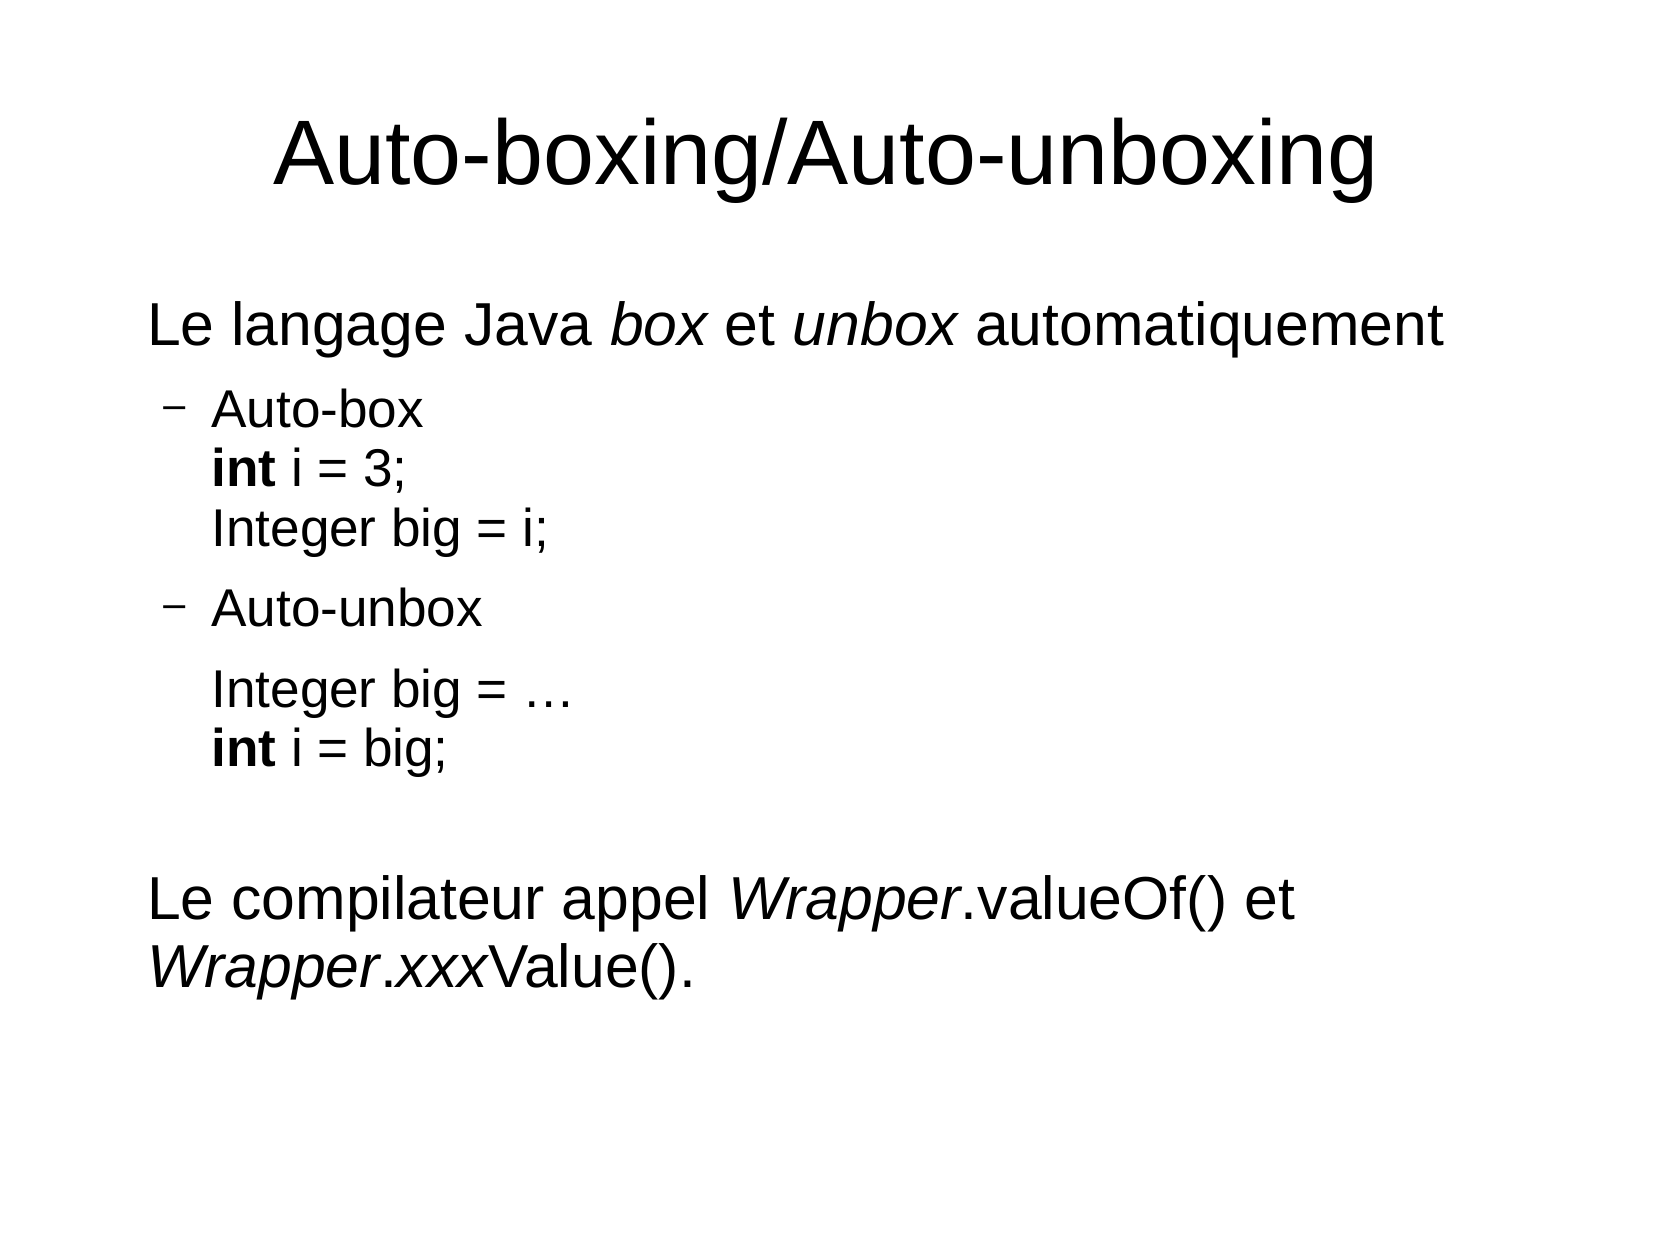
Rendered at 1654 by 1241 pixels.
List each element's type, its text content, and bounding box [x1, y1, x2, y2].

title Auto-boxing/Auto-unboxing [82, 49, 1571, 257]
list Le langage Java box et unbox automatiquement Auto-box int i = 3; Integer big = i; Auto-unbox Integer big = … int i = big; Le compilateur appel Wrapper.valueOf() et Wrapper.xxxValue(). [82, 290, 1571, 1010]
